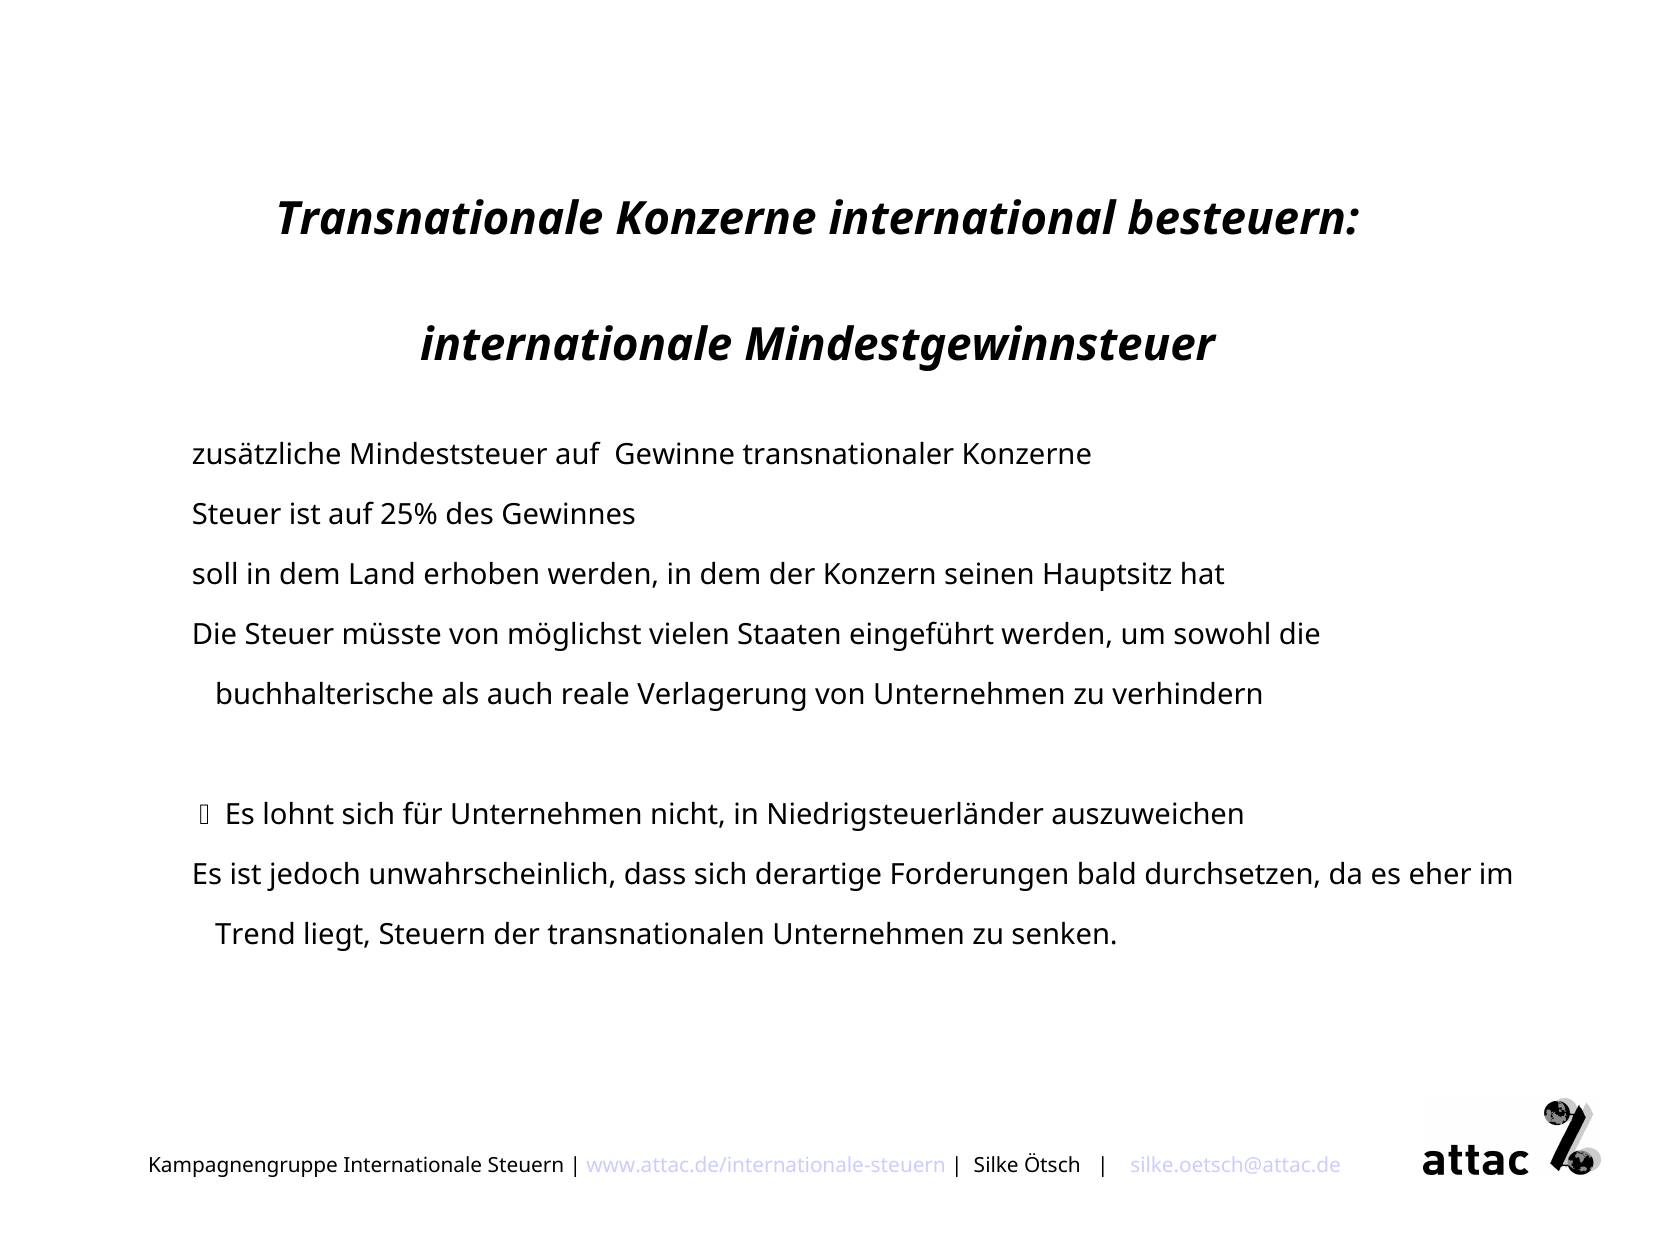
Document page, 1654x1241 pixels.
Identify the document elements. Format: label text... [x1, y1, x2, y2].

text_box Kampagnengruppe Internationale Steuern | www.attac.de/internationale-steuern | Silke Ötsch | silke.oetsch@attac.de [53, 1114, 1447, 1187]
picture [1423, 1098, 1601, 1175]
text_box zusätzliche Mindeststeuer auf Gewinne transnationaler Konzerne Steuer ist auf 25% des Gewinnes soll in dem Land erhoben werden, in dem der Konzern seinen Hauptsitz hat Die Steuer müsste von möglichst vielen Staaten eingeführt werden, um sowohl die buchhalterische als auch reale Verlagerung von Unternehmen zu verhindern Es lohnt sich für Unternehmen nicht, in Niedrigsteuerländer auszuweichen Es ist jedoch unwahrscheinlich, dass sich derartige Forderungen bald durchsetzen, da es eher im Trend liegt, Steuern der transnationalen Unternehmen zu senken. [177, 425, 1536, 961]
text_box Transnationale Konzerne international besteuern: internationale Mindestgewinnsteuer [159, 177, 1489, 382]
